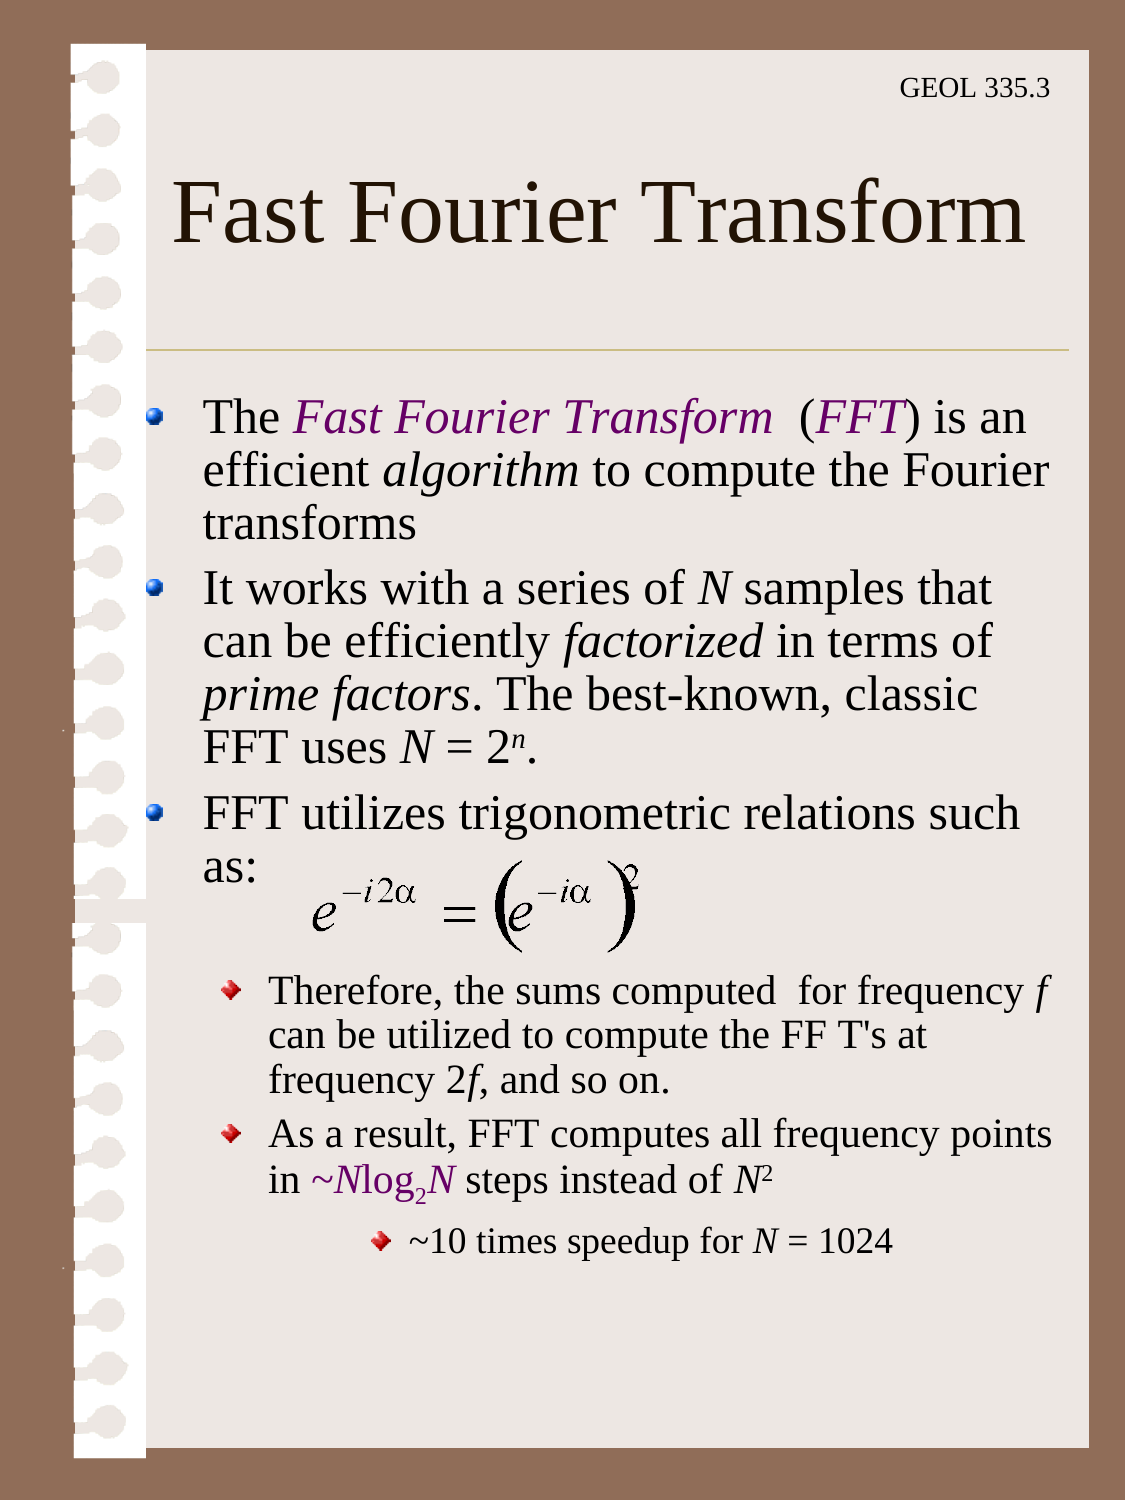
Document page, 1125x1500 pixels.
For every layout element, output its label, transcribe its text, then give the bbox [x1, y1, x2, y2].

picture [302, 846, 653, 957]
title Fast Fourier Transform [131, 83, 1069, 334]
list The Fast Fourier Transform (FFT) is an efficient algorithm to compute the Fourier transforms It works with a series of N samples that can be efficiently factorized in terms of prime factors. The best-known, classic FFT uses N = 2n. FFT utilizes trigonometric relations such as: Therefore, the sums computed for frequency f can be utilized to compute the FF T's at frequency 2f, and so on. As a result, FFT computes all frequency points in ~Nlog2N steps instead of N2 ~10 times speedup for N = 1024 [131, 383, 1069, 1286]
